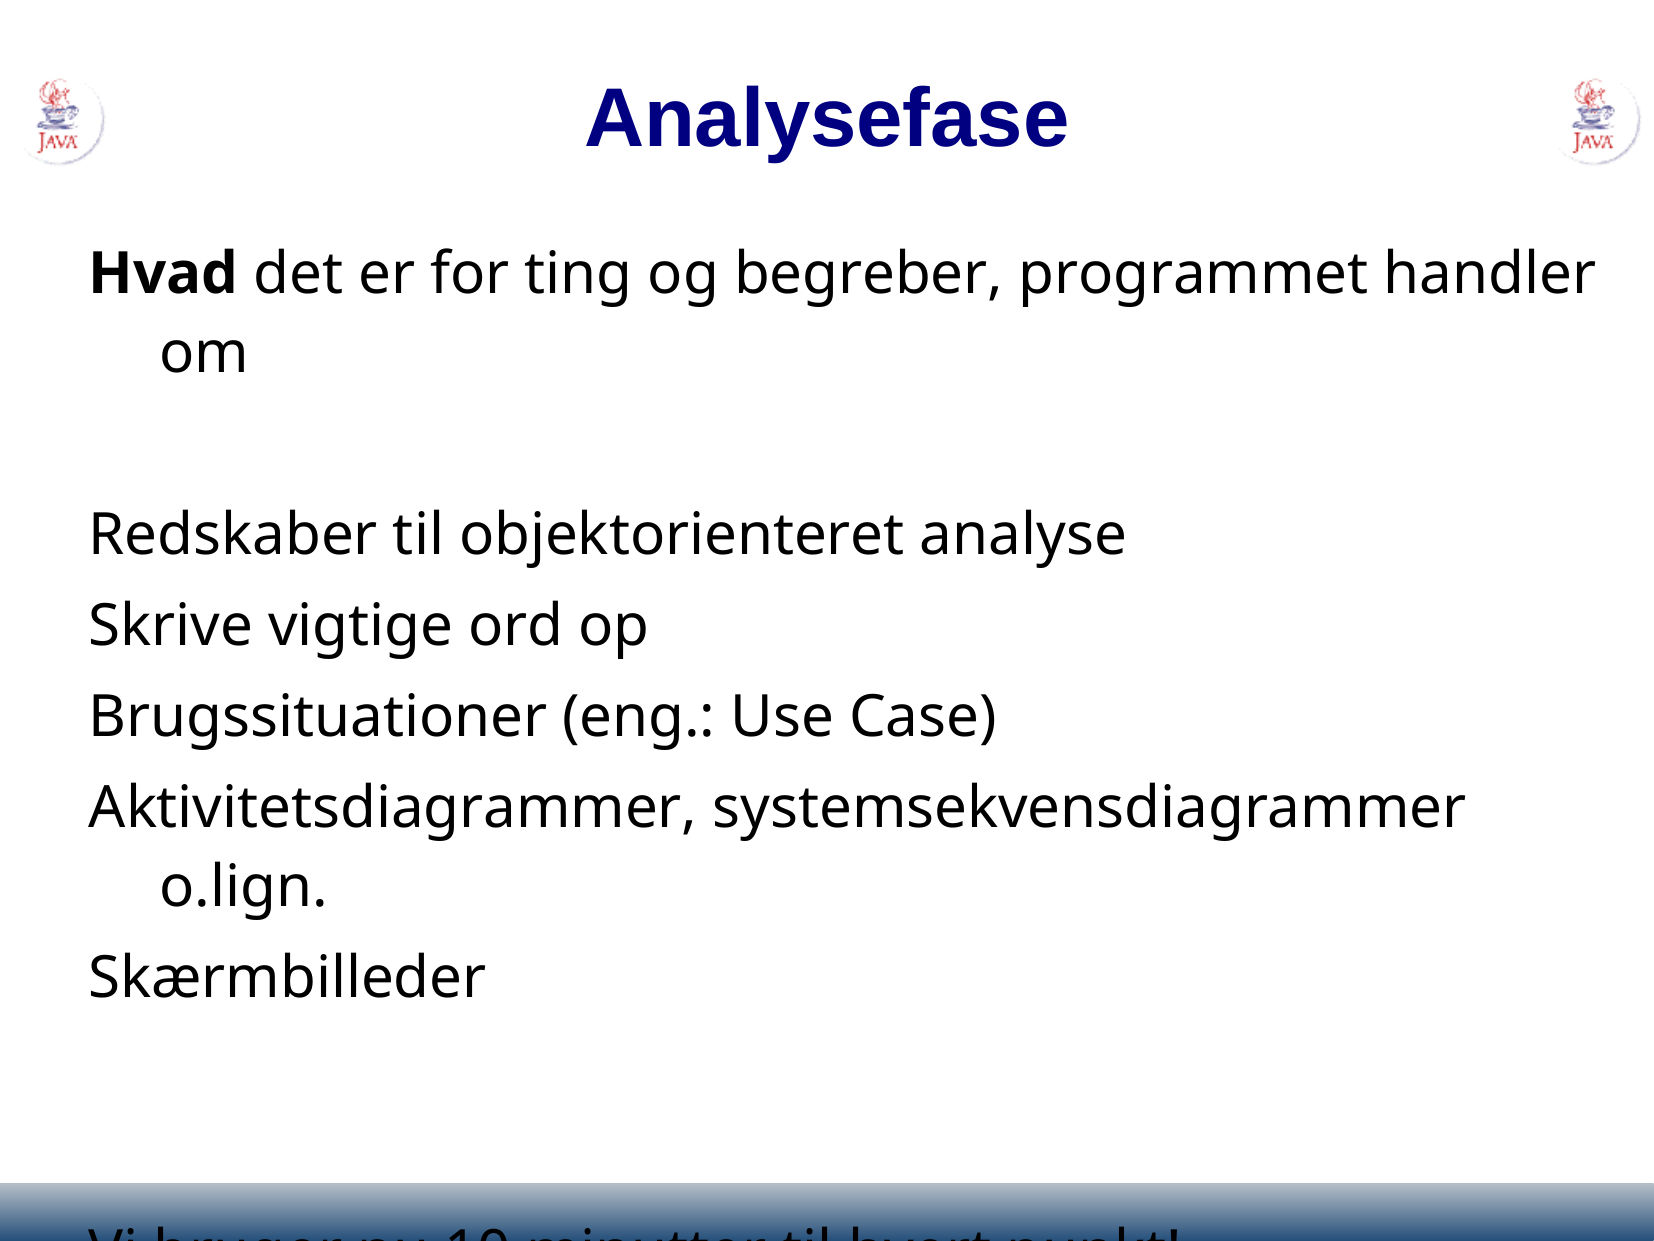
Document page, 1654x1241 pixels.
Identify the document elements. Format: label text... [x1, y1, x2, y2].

list Hvad det er for ting og begreber, programmet handler om Redskaber til objektorienteret analyse Skrive vigtige ord op Brugssituationer (eng.: Use Case) Aktivitetsdiagrammer, systemsekvensdiagrammer o.lign. Skærmbilleder Vi bruger nu 10 minutter til hvert punkt! Fremlæggelse næste gang! [76, 230, 1630, 1183]
title Analysefase [105, 14, 1549, 222]
picture [10, 71, 105, 169]
picture [1549, 71, 1645, 169]
